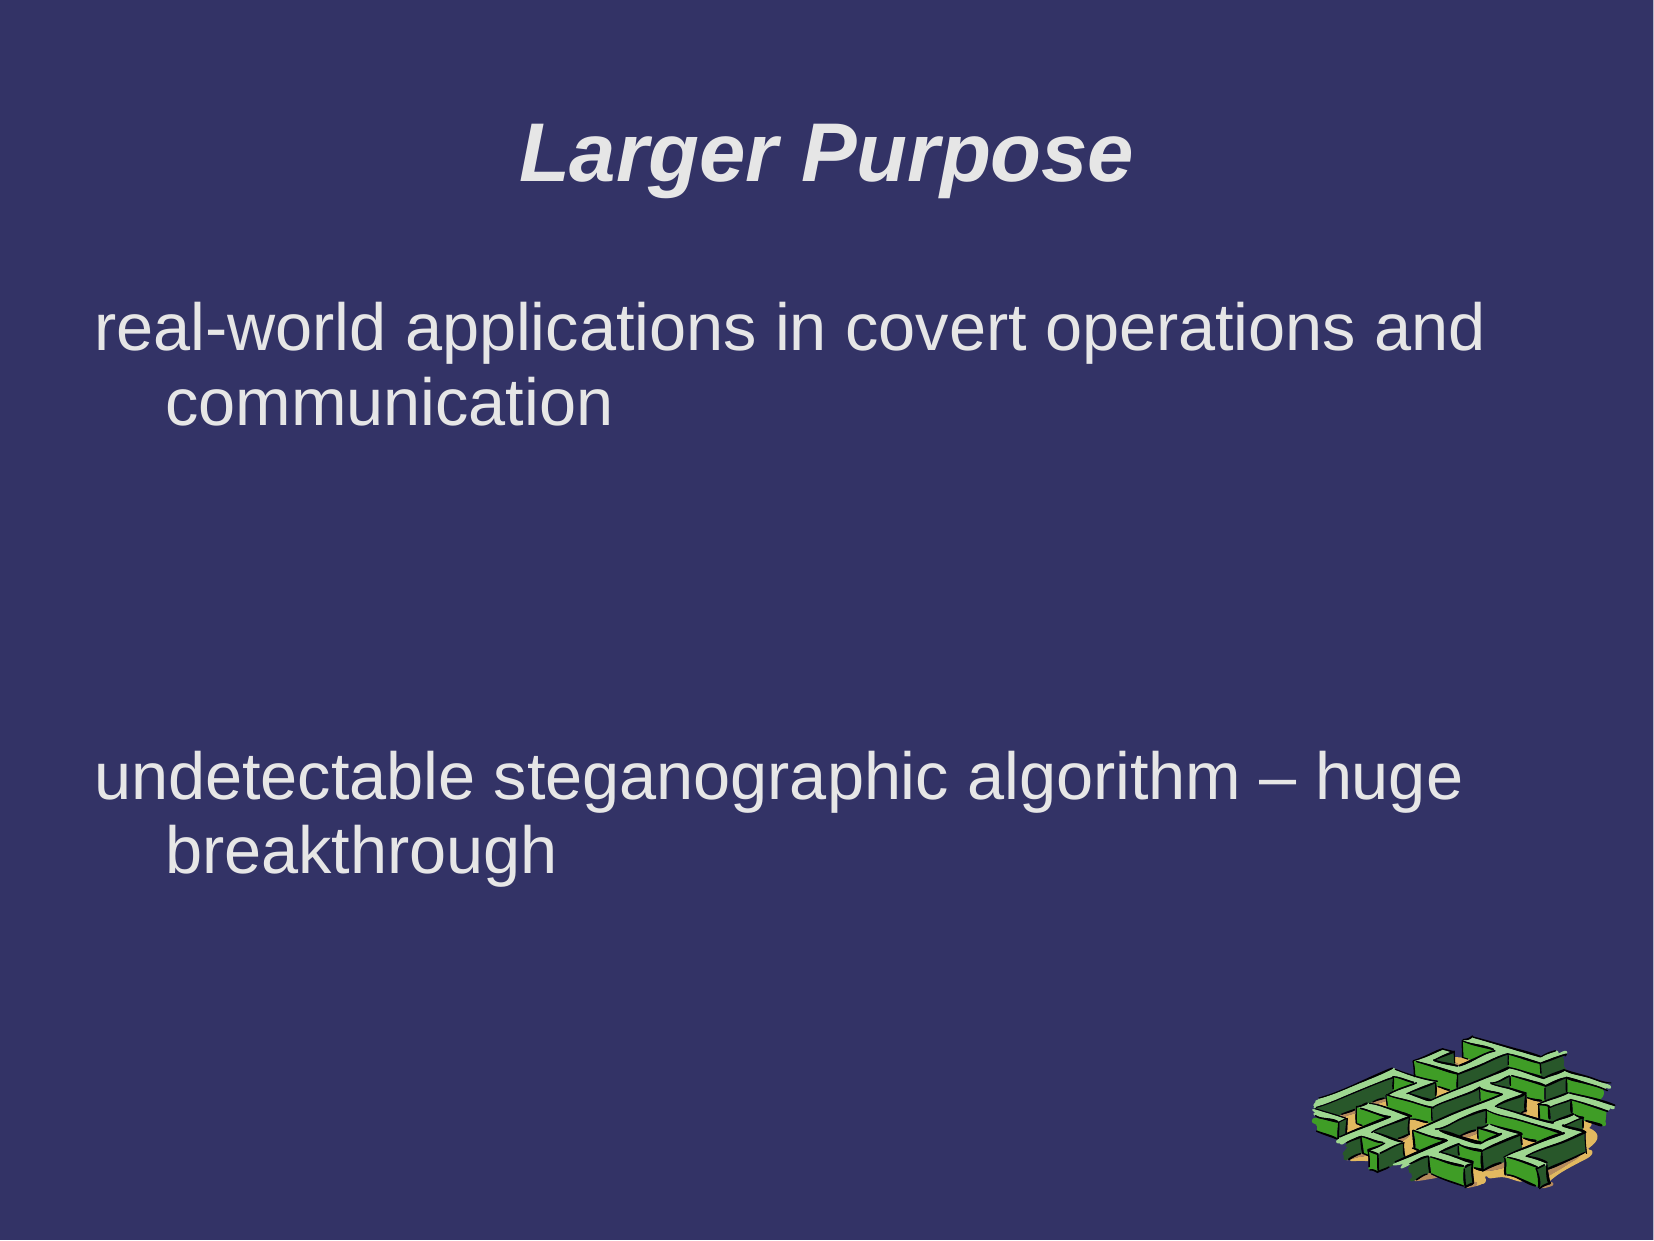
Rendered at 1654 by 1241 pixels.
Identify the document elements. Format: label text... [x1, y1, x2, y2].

title Larger Purpose [82, 56, 1571, 250]
list real-world applications in covert operations and communication undetectable steganographic algorithm – huge breakthrough [82, 290, 1571, 1109]
